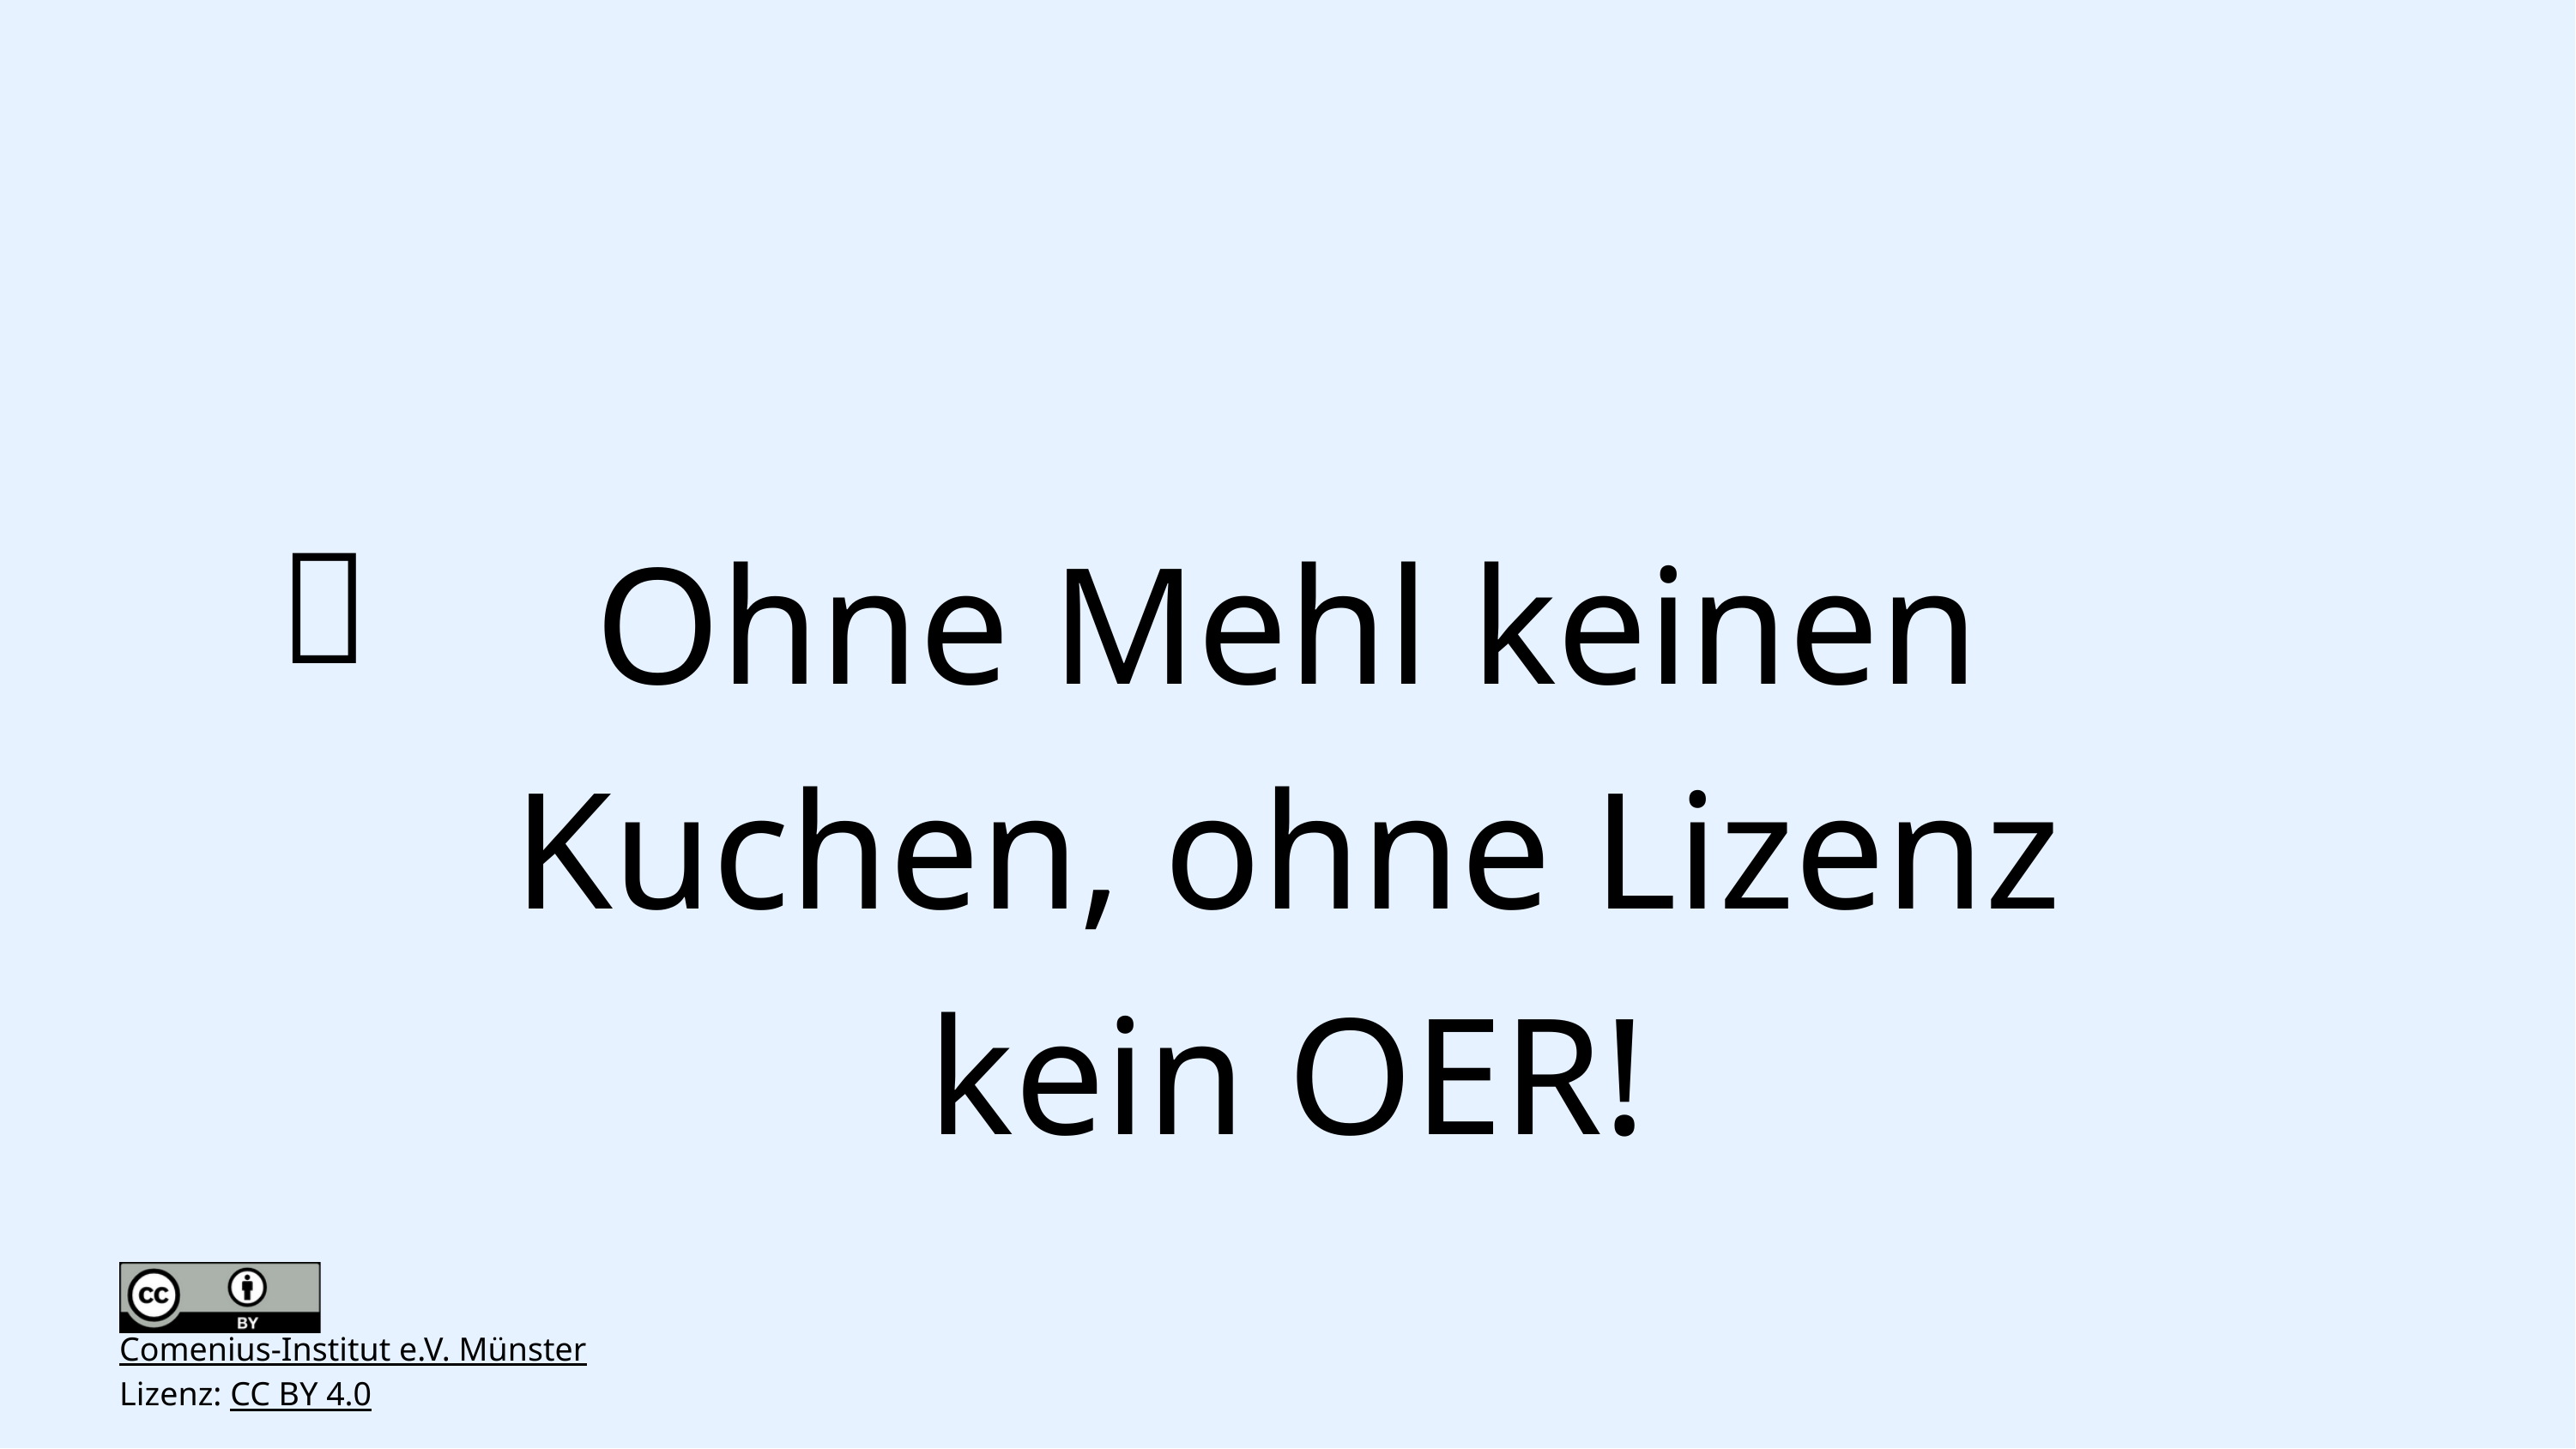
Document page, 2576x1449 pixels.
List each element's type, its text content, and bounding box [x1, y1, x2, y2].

text_box [119, 1262, 321, 1327]
text_box Comenius-Institut e.V. Münster Lizenz: CC BY 4.0 [119, 1327, 1378, 1416]
text_box Ohne Mehl keinen Kuchen, ohne Lizenz kein OER! [335, 491, 2240, 933]
text_box 🌾 [217, 479, 432, 686]
